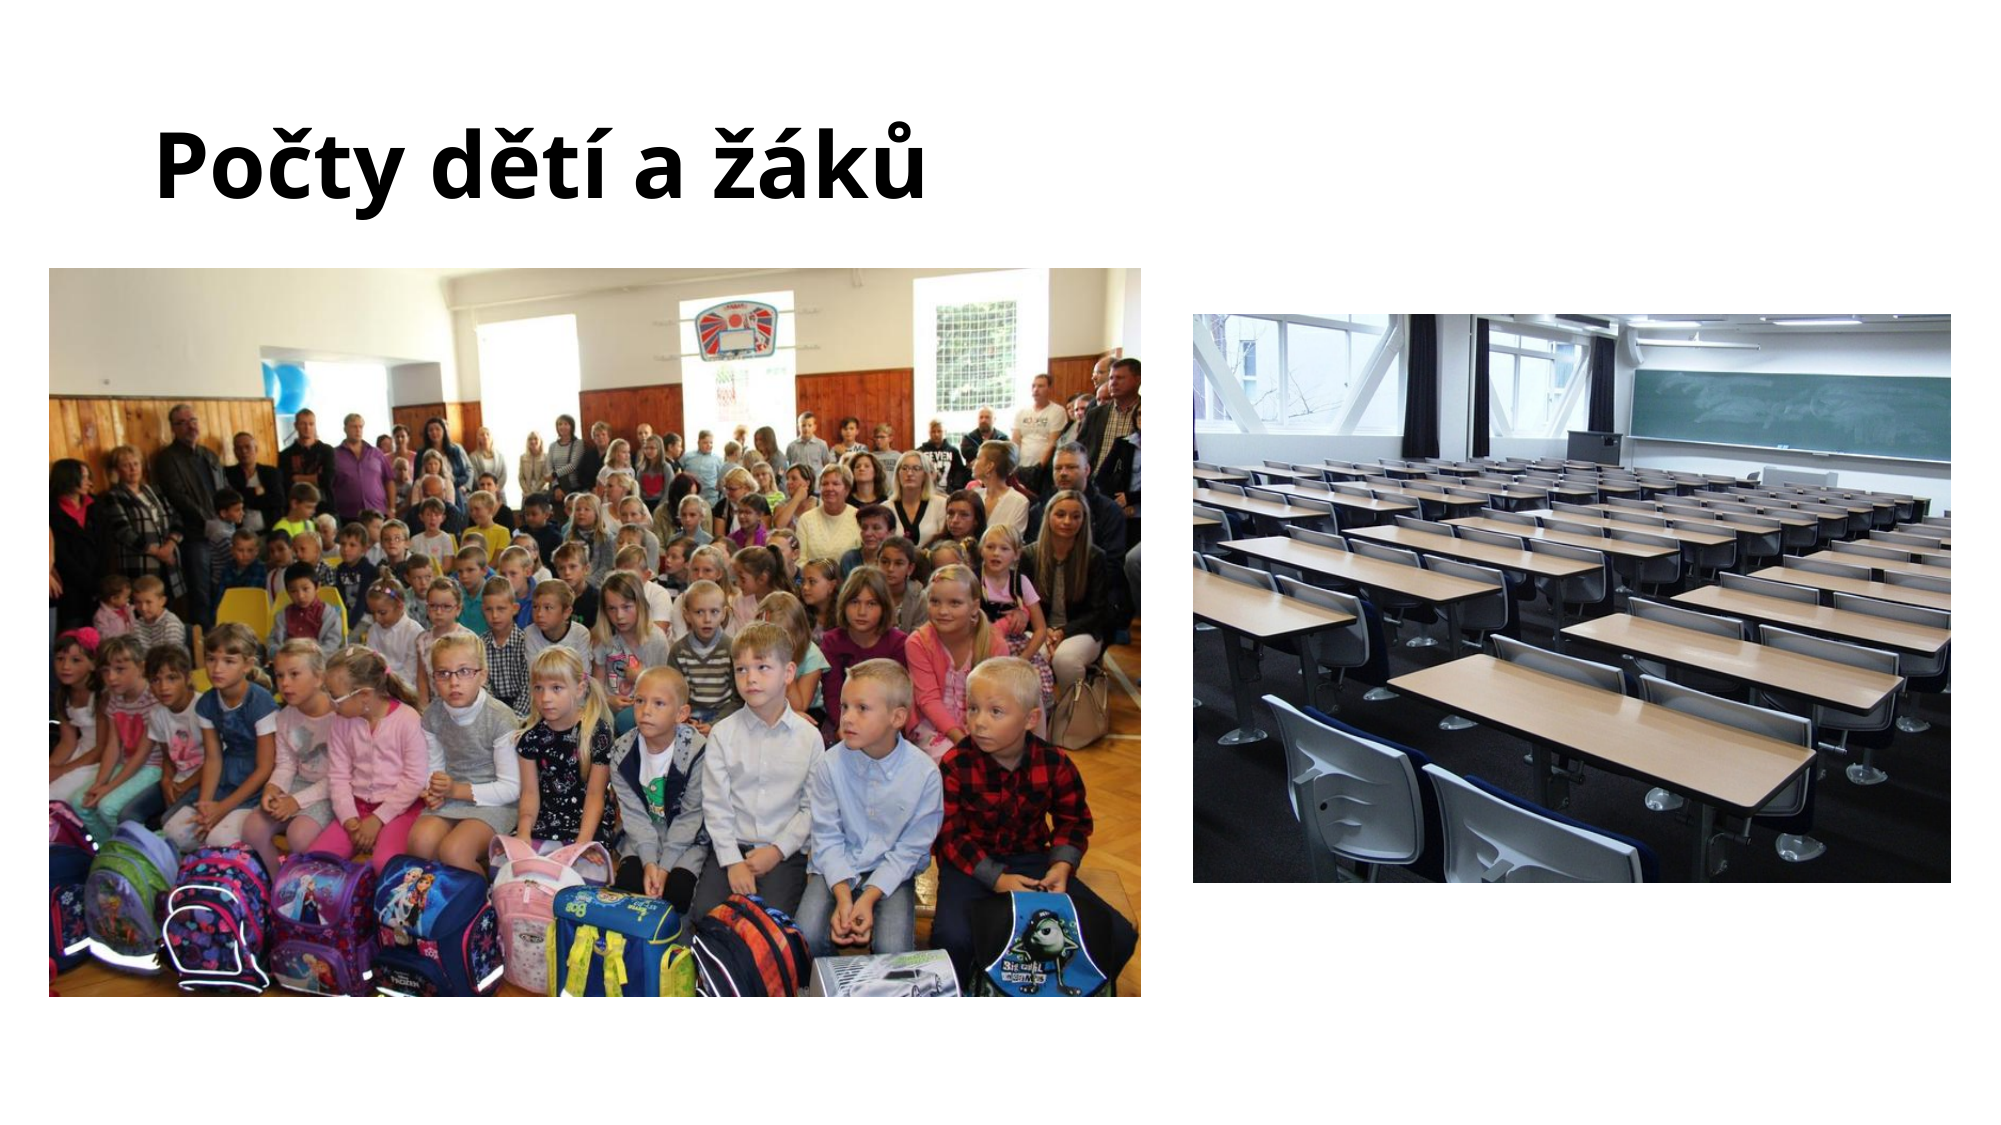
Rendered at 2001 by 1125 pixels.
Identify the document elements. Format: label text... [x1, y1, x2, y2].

title Počty dětí a žáků [137, 59, 1863, 278]
picture [1193, 314, 1951, 883]
picture [49, 268, 1141, 997]
